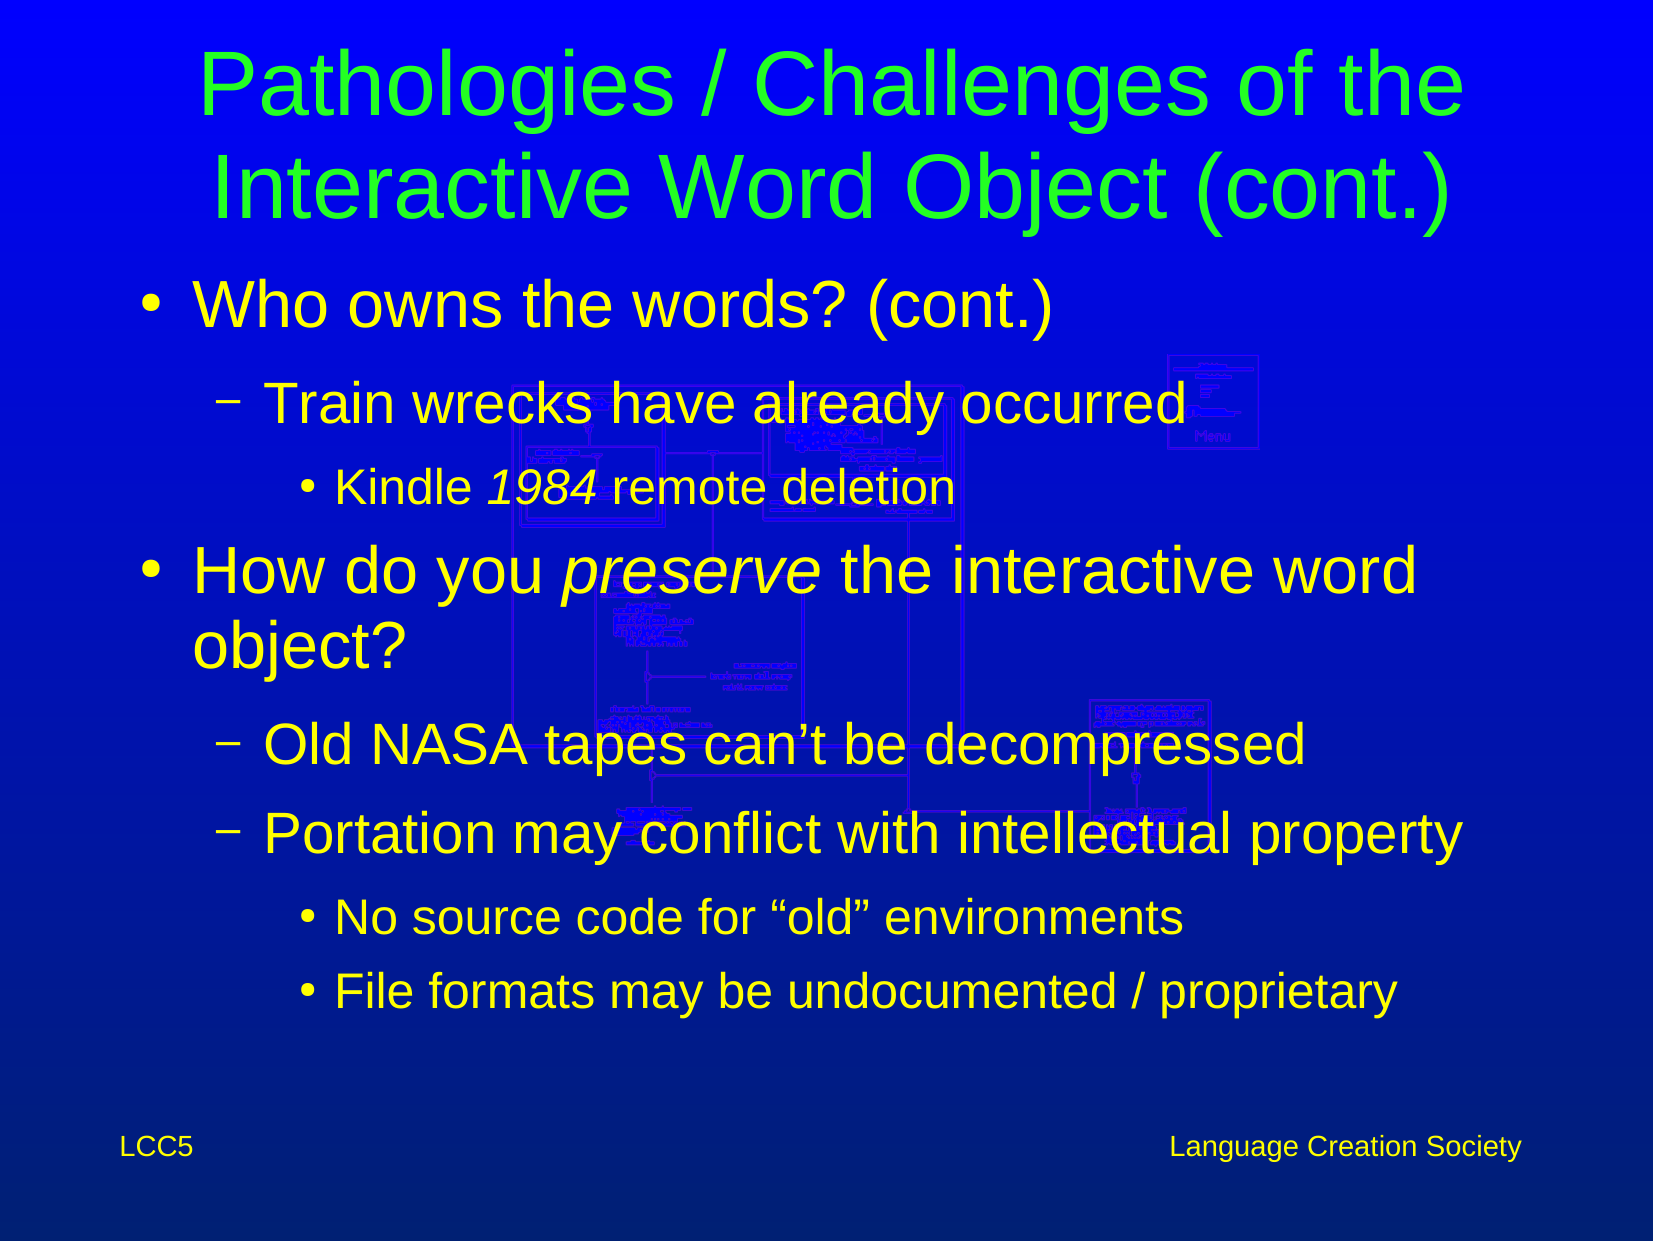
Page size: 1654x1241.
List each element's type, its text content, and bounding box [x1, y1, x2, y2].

title Pathologies / Challenges of the Interactive Word Object (cont.) [126, 31, 1539, 239]
list Who owns the words? (cont.) Train wrecks have already occurred Kindle 1984 remote deletion How do you preserve the interactive word object? Old NASA tapes can’t be decompressed Portation may conflict with intellectual property No source code for “old” environments File formats may be undocumented / proprietary [121, 266, 1534, 1121]
